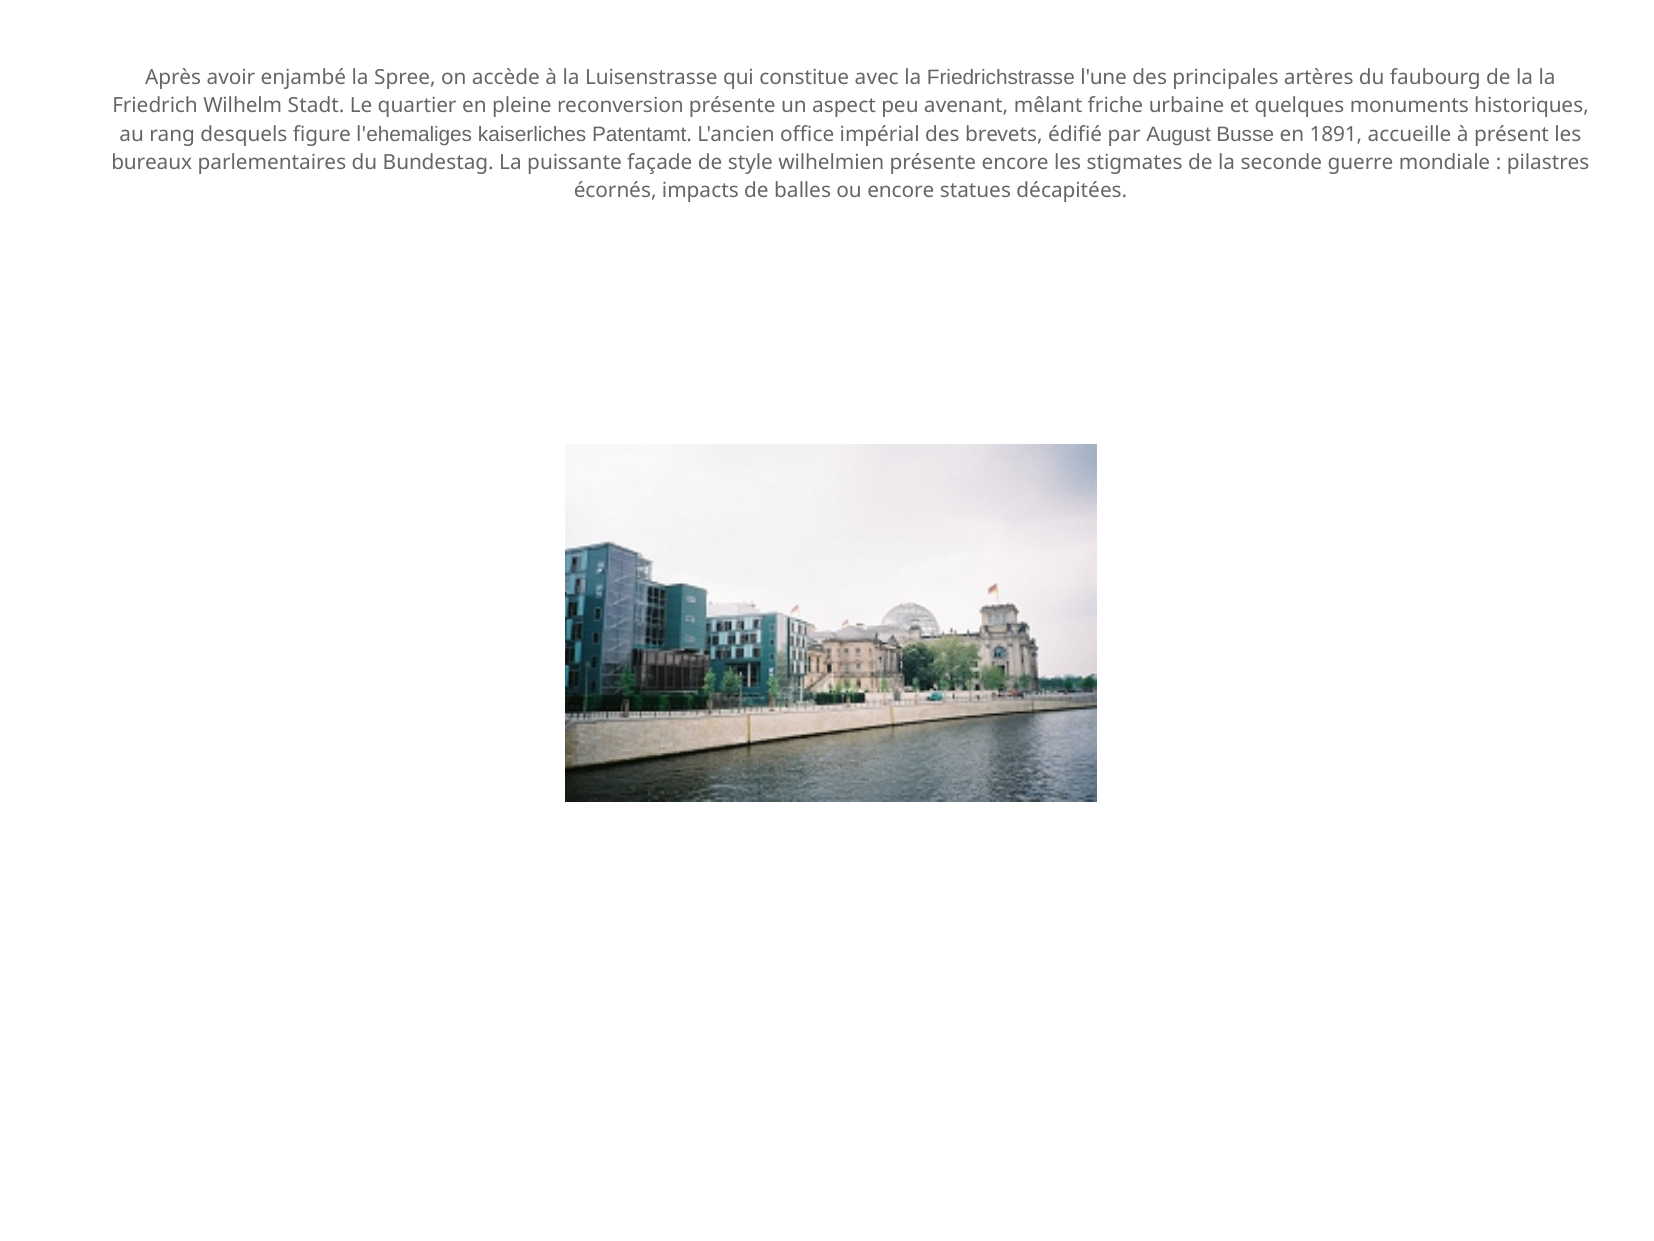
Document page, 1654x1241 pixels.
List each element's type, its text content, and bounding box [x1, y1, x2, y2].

title Après avoir enjambé la Spree, on accède à la Luisenstrasse qui constitue avec la Friedrichstrasse l'une des principales artères du faubourg de la la Friedrich Wilhelm Stadt. Le quartier en pleine reconversion présente un aspect peu avenant, mêlant friche urbaine et quelques monuments historiques, au rang desquels figure l'ehemaliges kaiserliches Patentamt. L'ancien office impérial des brevets, édifié par August Busse en 1891, accueille à présent les bureaux parlementaires du Bundestag. La puissante façade de style wilhelmien présente encore les stigmates de la seconde guerre mondiale : pilastres écornés, impacts de balles ou encore statues décapitées. [106, 51, 1595, 244]
picture [565, 444, 1097, 802]
